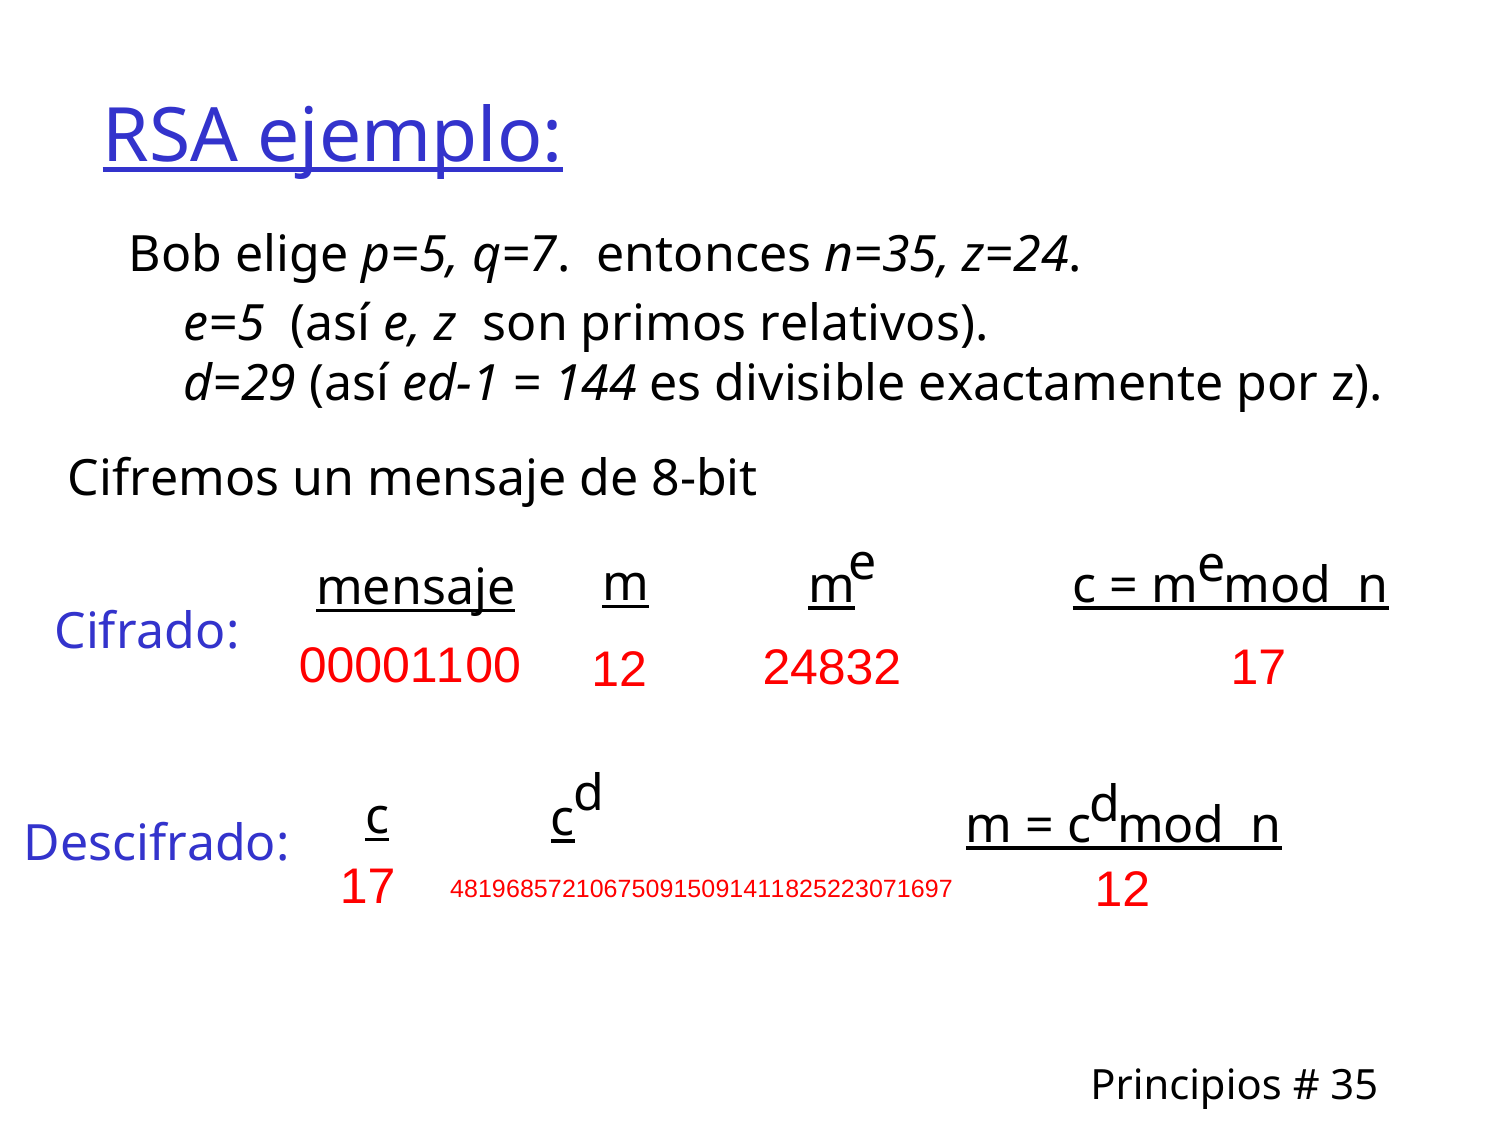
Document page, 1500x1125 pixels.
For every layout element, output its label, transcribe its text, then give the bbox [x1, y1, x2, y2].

text_box m [587, 543, 664, 619]
text_box Cifremos un mensaje de 8-bit [53, 437, 774, 513]
text_box 17 [325, 846, 411, 922]
text_box c [536, 777, 590, 854]
text_box m = c mod n [951, 785, 1297, 861]
text_box 12 [1079, 848, 1166, 924]
text_box Bob elige p=5, q=7. entonces n=35, z=24. [114, 213, 1098, 289]
text_box 24832 [747, 627, 917, 703]
text_box d [559, 752, 620, 829]
text_box e [833, 521, 892, 598]
title RSA ejemplo: [87, 37, 1363, 225]
text_box c = m mod n [1057, 544, 1404, 620]
text_box m [793, 544, 870, 621]
text_box Cifrado: [39, 591, 255, 667]
text_box e [1182, 523, 1241, 599]
text_box Descifrado: [8, 803, 305, 879]
text_box d [1074, 763, 1135, 840]
text_box 17 [1215, 627, 1301, 703]
text_box c [350, 776, 405, 846]
text_box 481968572106750915091411825223071697 [435, 864, 969, 910]
text_box 00001100 [284, 624, 536, 701]
text_box mensaje [301, 547, 531, 623]
text_box e=5 (así e, z son primos relativos). d=29 (así ed-1 = 144 es divisible exactamente por z). [169, 282, 1399, 479]
text_box 12 [576, 628, 662, 705]
